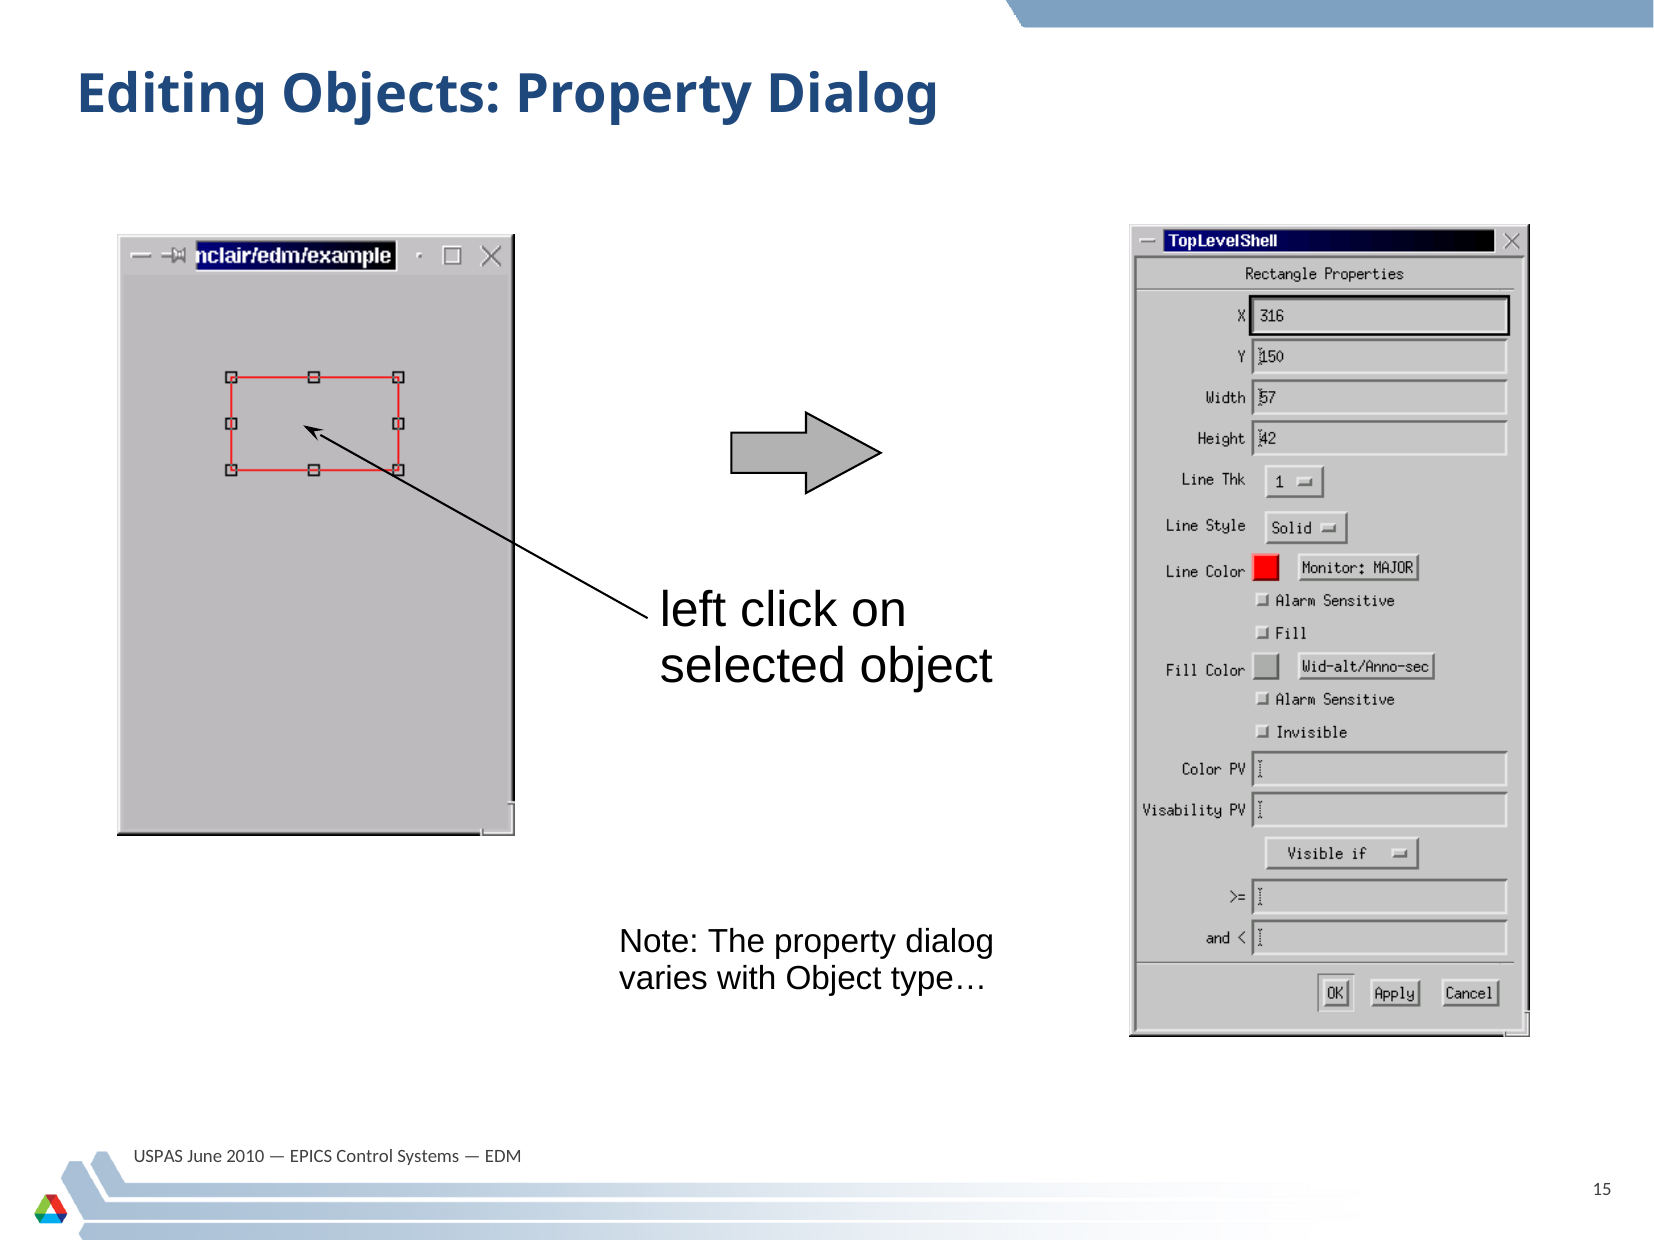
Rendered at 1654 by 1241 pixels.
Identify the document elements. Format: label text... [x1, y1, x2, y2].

picture [0, 0, 1654, 29]
text_box left click on selected object [644, 573, 1009, 701]
picture [1129, 224, 1530, 1037]
text_box [731, 412, 881, 494]
picture [0, 1143, 1654, 1240]
text_box Note: The property dialog varies with Object type… [603, 915, 1010, 1005]
picture [117, 234, 515, 836]
title Editing Objects: Property Dialog [61, 39, 1500, 143]
